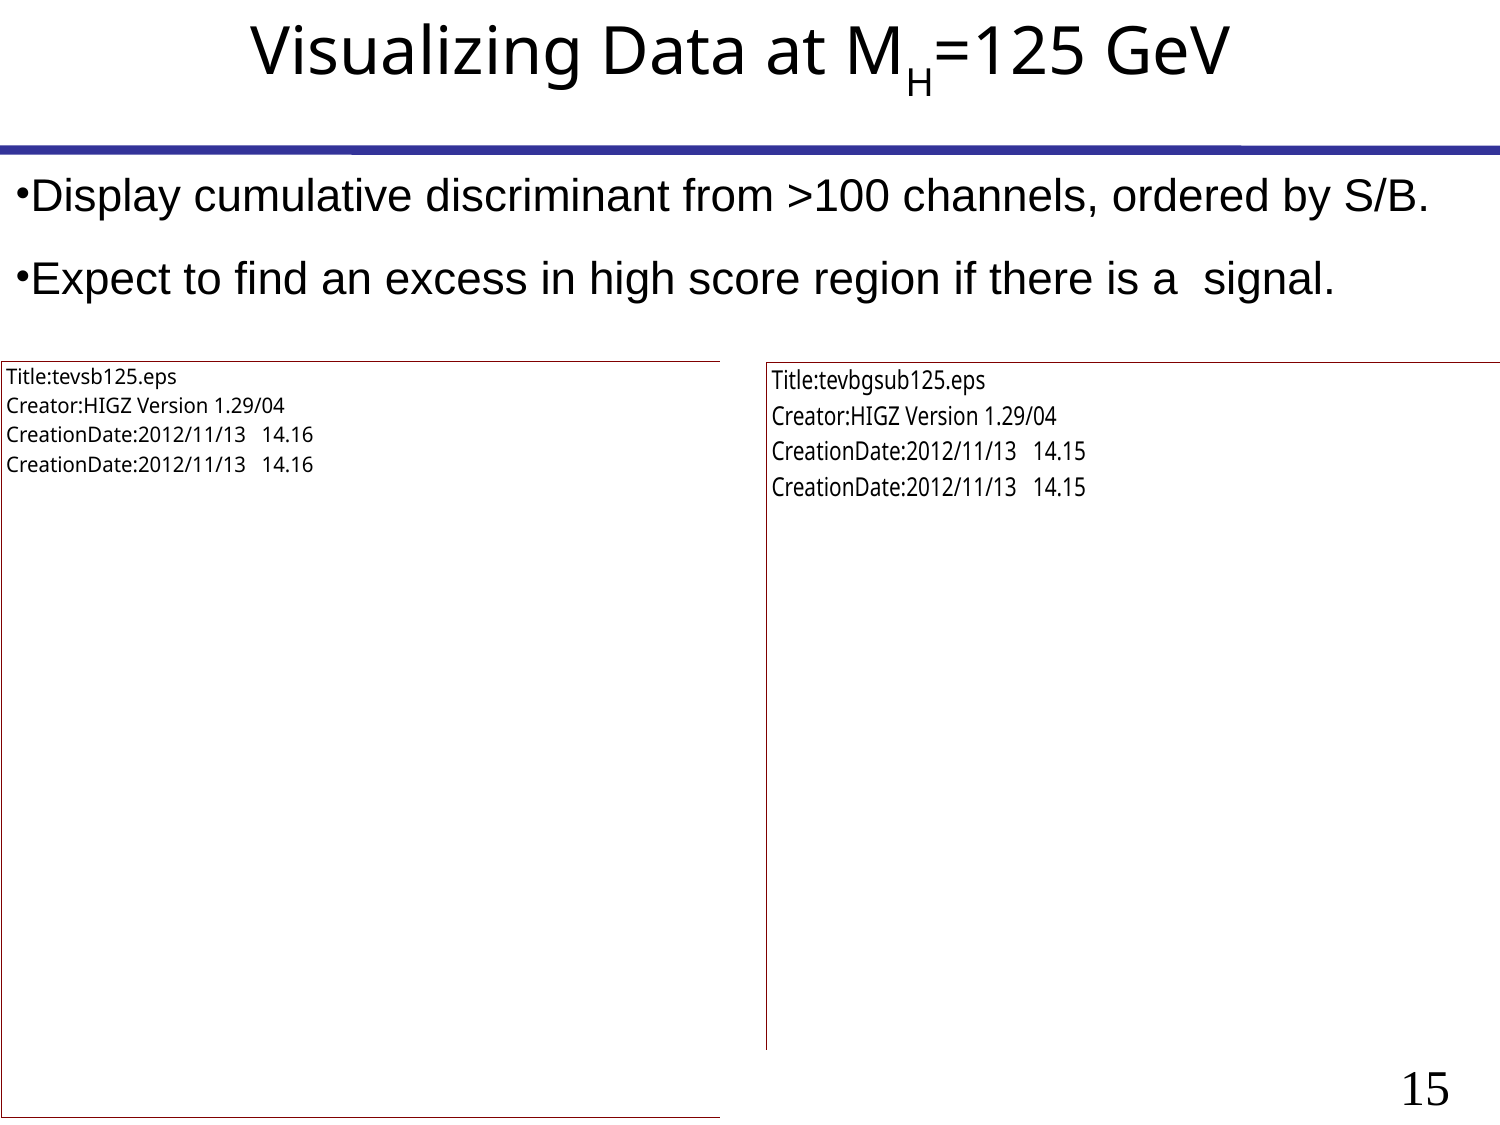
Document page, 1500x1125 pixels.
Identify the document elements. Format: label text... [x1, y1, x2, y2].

title Visualizing Data at MH=125 GeV [0, 8, 1481, 126]
picture [0, 360, 721, 1118]
list Display cumulative discriminant from >100 channels, ordered by S/B. Expect to find an excess in high score region if there is a signal. [0, 143, 1500, 312]
picture [765, 360, 1500, 1051]
text_box 15 [1385, 1047, 1466, 1123]
